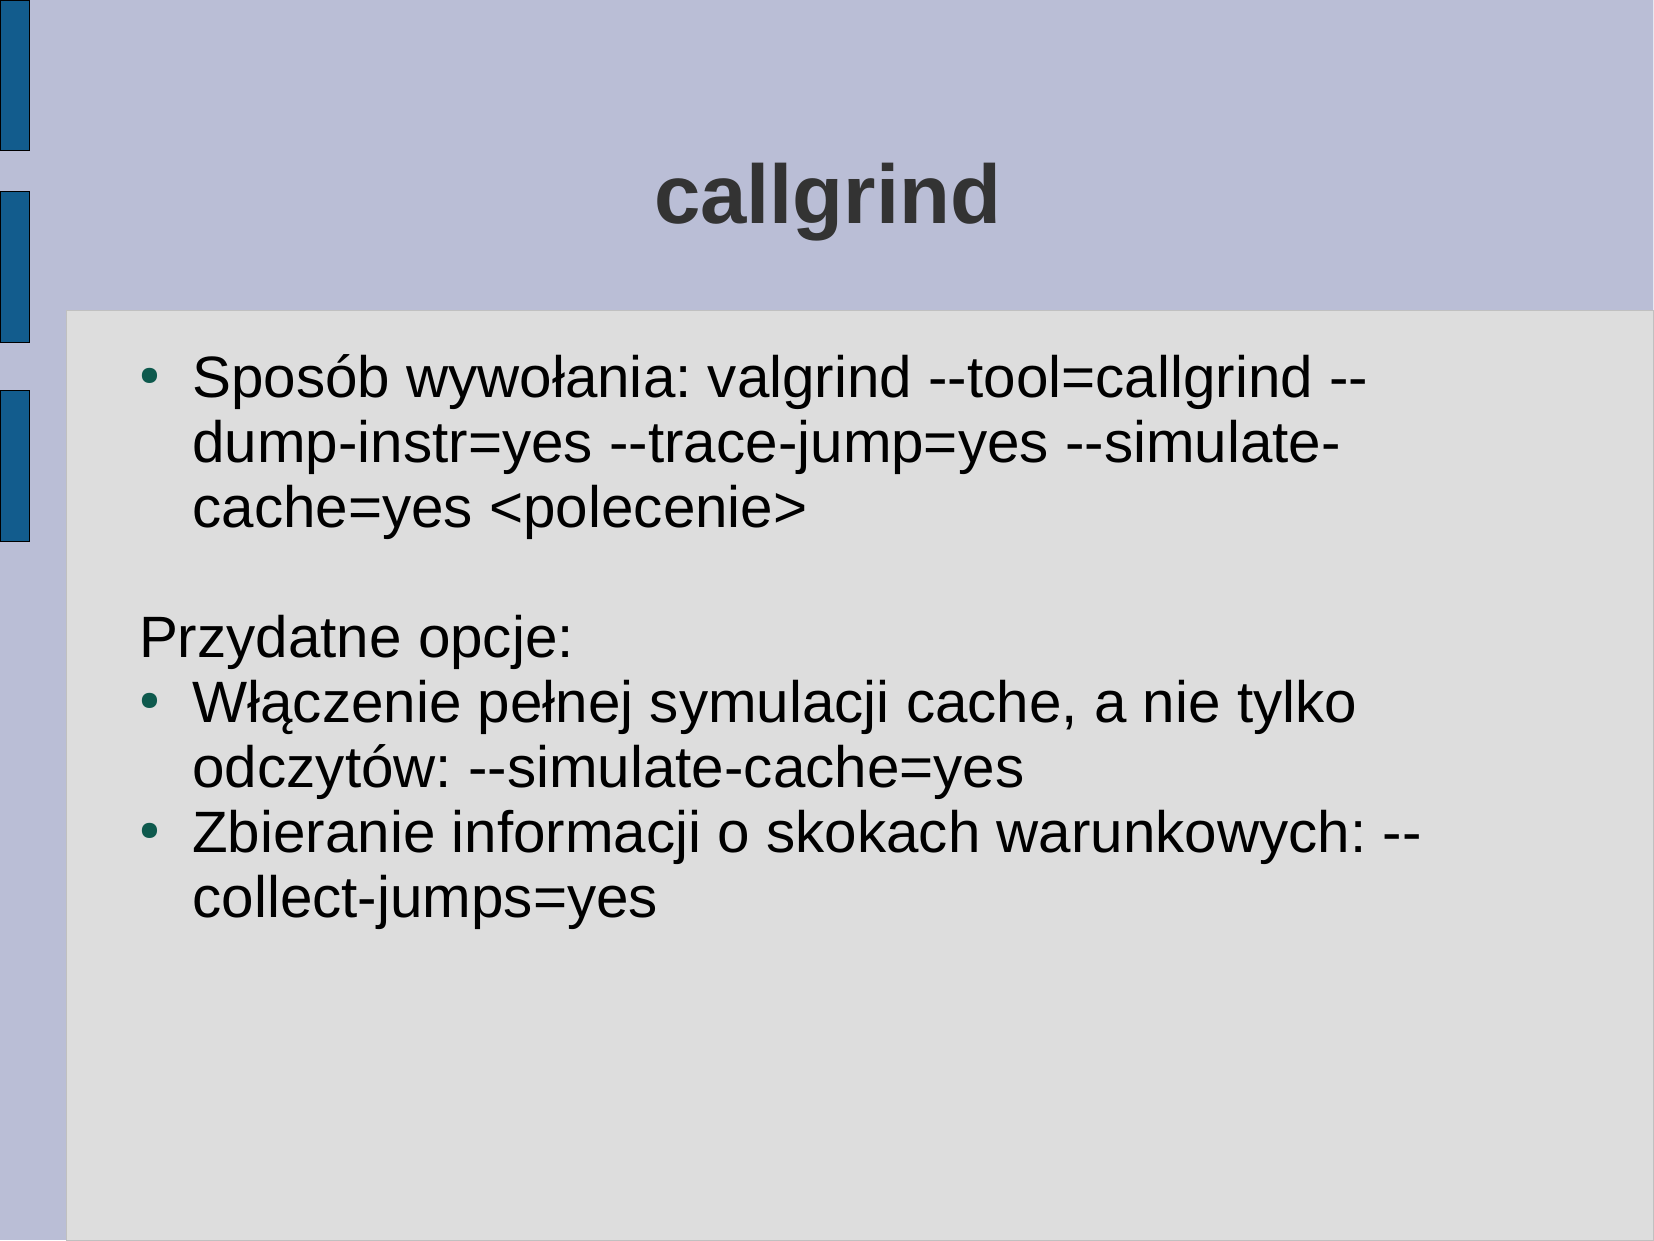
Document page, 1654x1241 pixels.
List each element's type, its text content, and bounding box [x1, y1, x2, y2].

title callgrind [121, 91, 1534, 299]
list Sposób wywołania: valgrind --tool=callgrind --dump-instr=yes --trace-jump=yes --simulate-cache=yes <polecenie> Przydatne opcje: Włączenie pełnej symulacji cache, a nie tylko odczytów: --simulate-cache=yes Zbieranie informacji o skokach warunkowych: --collect-jumps=yes [121, 344, 1534, 1127]
